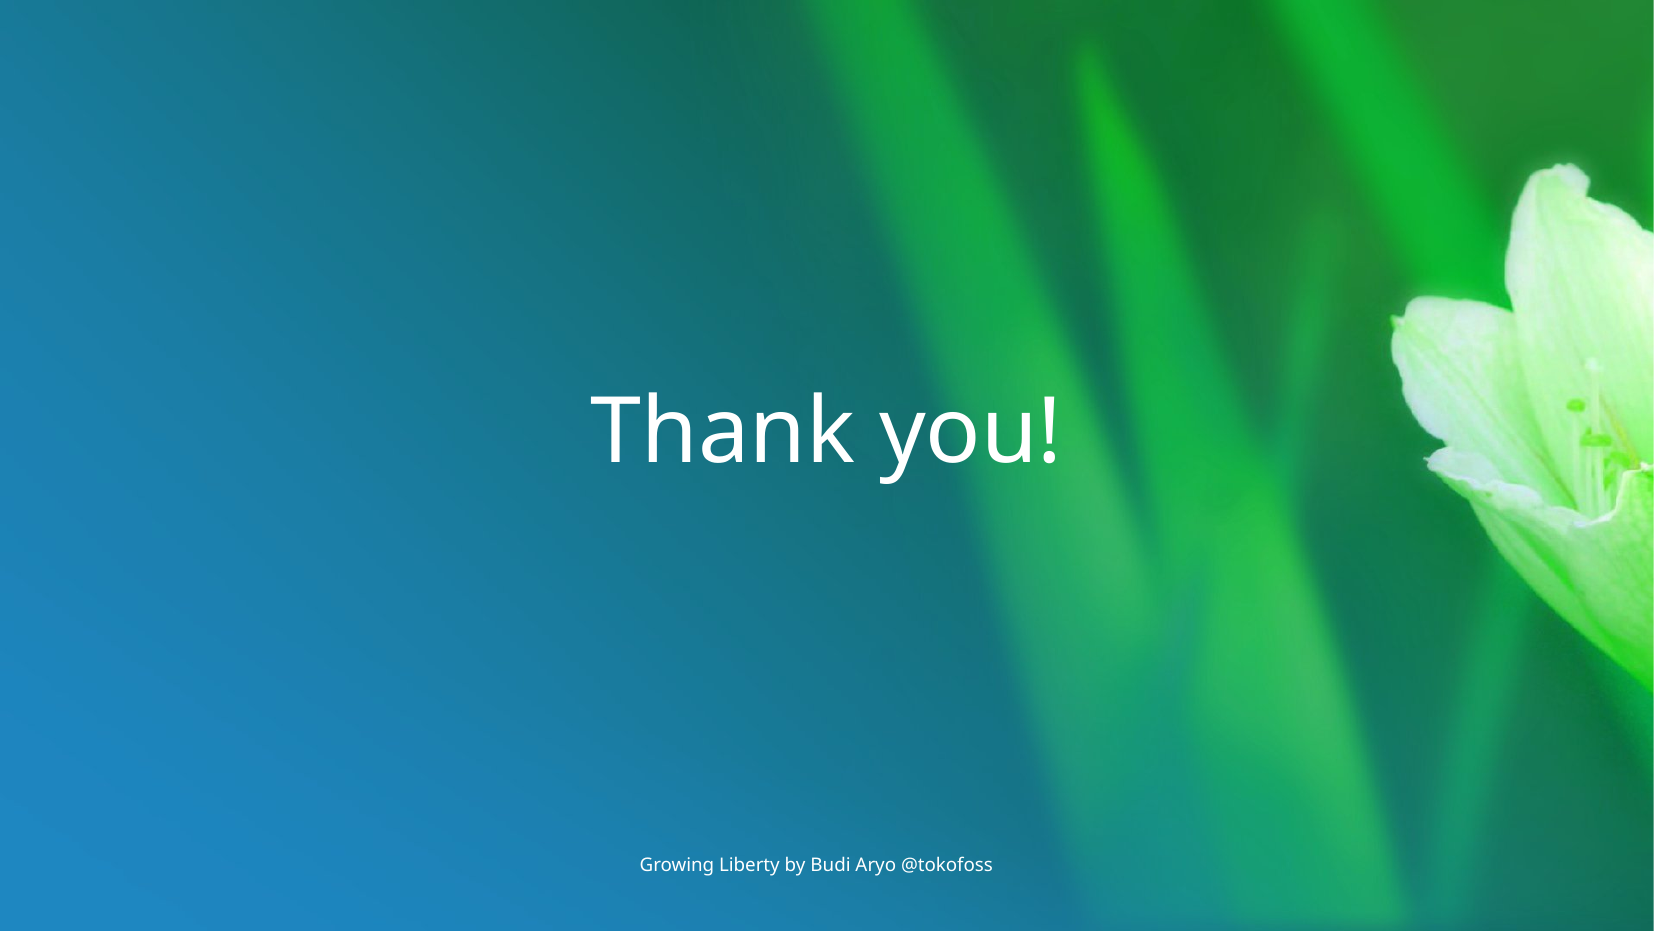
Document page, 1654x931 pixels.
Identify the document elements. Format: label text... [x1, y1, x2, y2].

picture [0, 0, 1654, 931]
text_box Thank you! [82, 362, 1571, 488]
text_box Growing Liberty by Budi Aryo @tokofoss [71, 845, 1561, 883]
